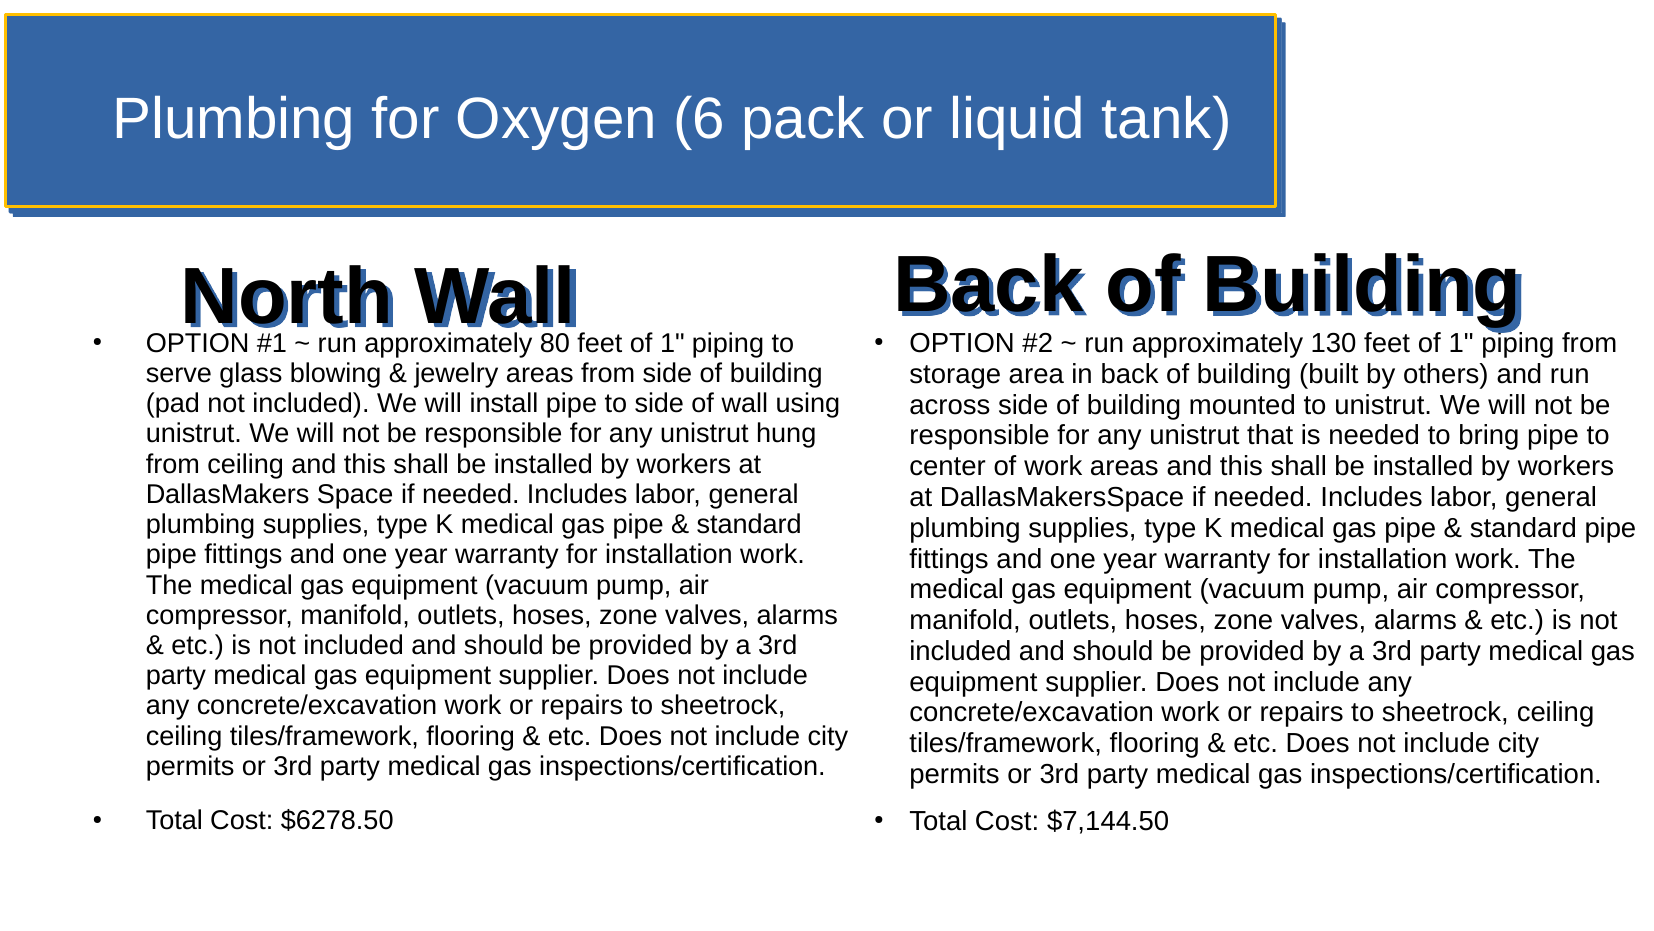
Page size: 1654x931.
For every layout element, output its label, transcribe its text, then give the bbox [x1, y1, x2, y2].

text_box Back of Building [878, 225, 1554, 548]
list OPTION #1 ~ run approximately 80 feet of 1" piping to serve glass blowing & jewelry areas from side of building (pad not included). We will install pipe to side of wall using unistrut. We will not be responsible for any unistrut hung from ceiling and this shall be installed by workers at DallasMakers Space if needed. Includes labor, general plumbing supplies, type K medical gas pipe & standard pipe fittings and one year warranty for installation work. The medical gas equipment (vacuum pump, air compressor, manifold, outlets, hoses, zone valves, alarms & etc.) is not included and should be provided by a 3rd party medical gas equipment supplier. Does not include any concrete/excavation work or repairs to sheetrock, ceiling tiles/framework, flooring & etc. Does not include city permits or 3rd party medical gas inspections/certification. Total Cost: $6278.50 [75, 327, 849, 863]
title Plumbing for Oxygen (6 pack or liquid tank) [112, 34, 1265, 203]
list OPTION #2 ~ run approximately 130 feet of 1" piping from storage area in back of building (built by others) and run across side of building mounted to unistrut. We will not be responsible for any unistrut that is needed to bring pipe to center of work areas and this shall be installed by workers at DallasMakersSpace if needed. Includes labor, general plumbing supplies, type K medical gas pipe & standard pipe fittings and one year warranty for installation work. The medical gas equipment (vacuum pump, air compressor, manifold, outlets, hoses, zone valves, alarms & etc.) is not included and should be provided by a 3rd party medical gas equipment supplier. Does not include any concrete/excavation work or repairs to sheetrock, ceiling tiles/framework, flooring & etc. Does not include city permits or 3rd party medical gas inspections/certification. Total Cost: $7,144.50 [862, 327, 1637, 863]
text_box North Wall [165, 236, 600, 406]
